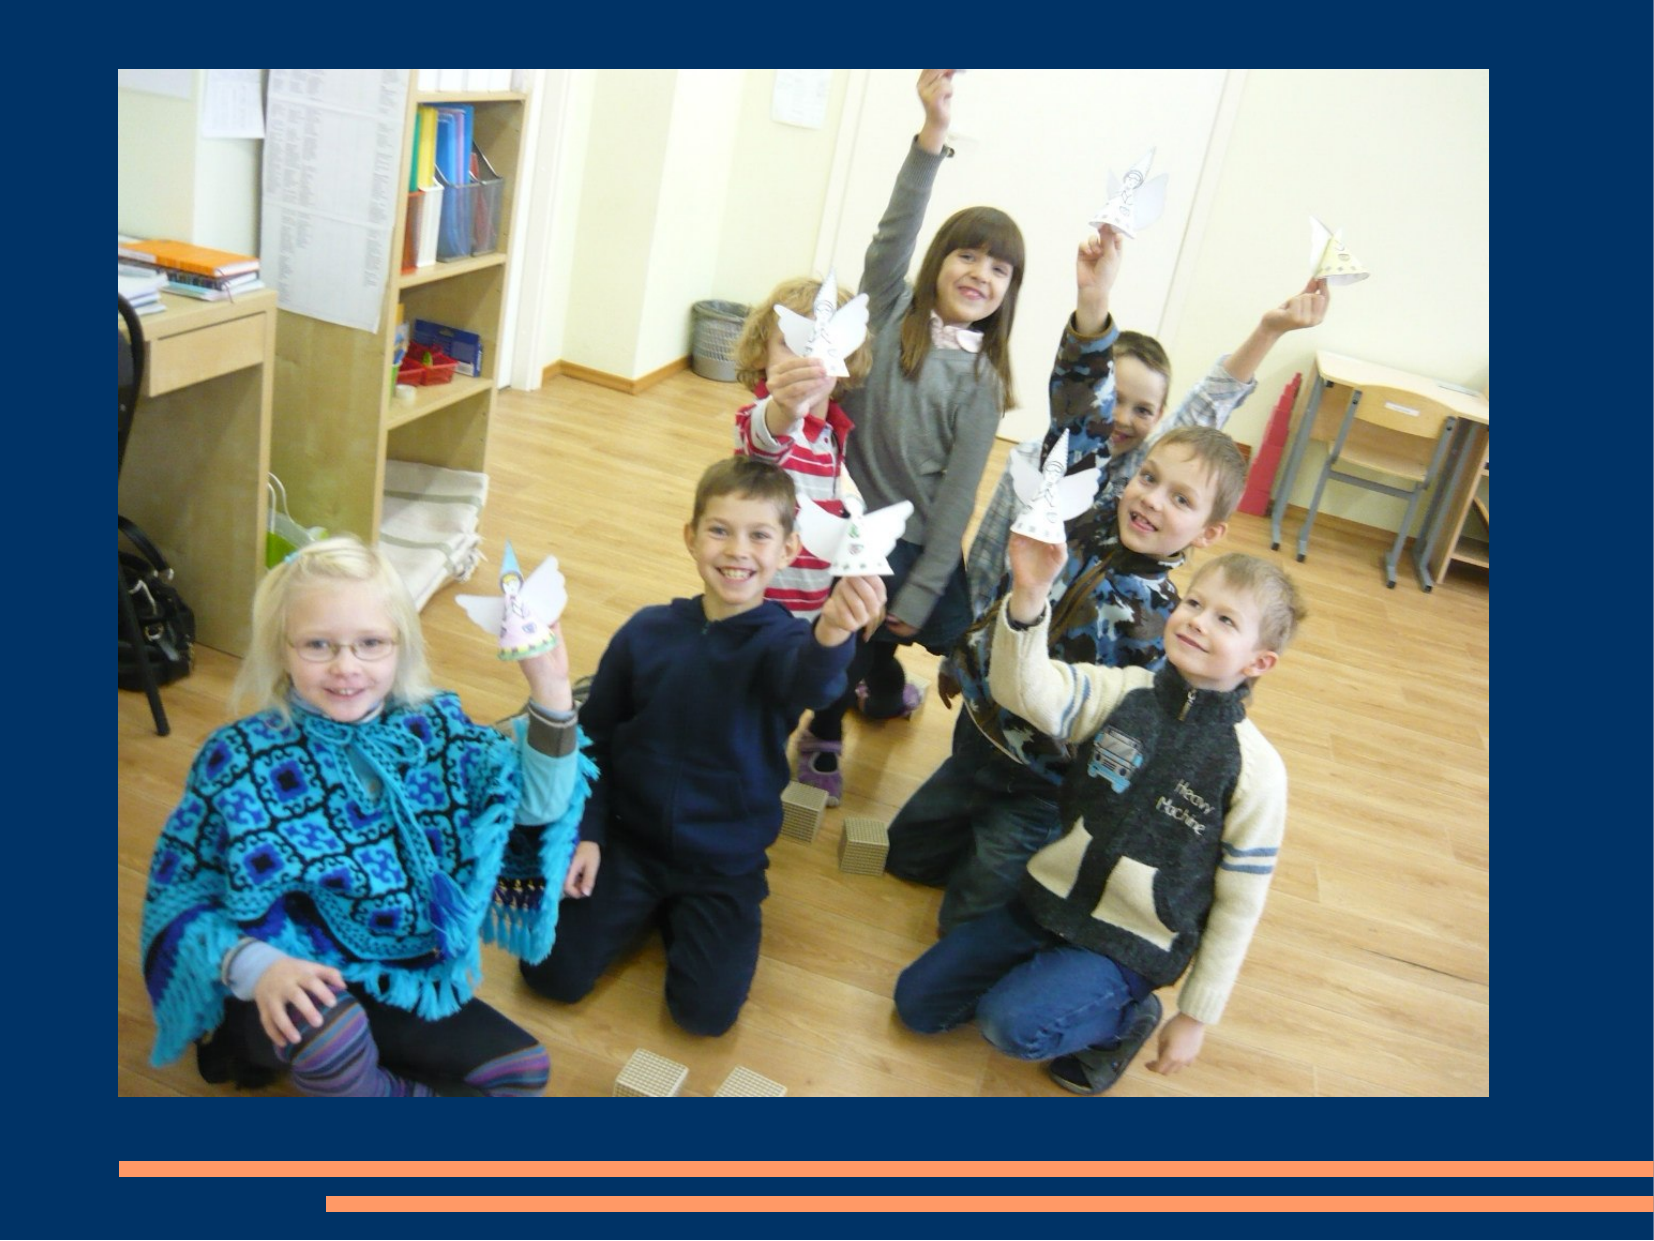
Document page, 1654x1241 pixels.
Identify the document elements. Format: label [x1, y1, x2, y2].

picture [118, 69, 1489, 1097]
